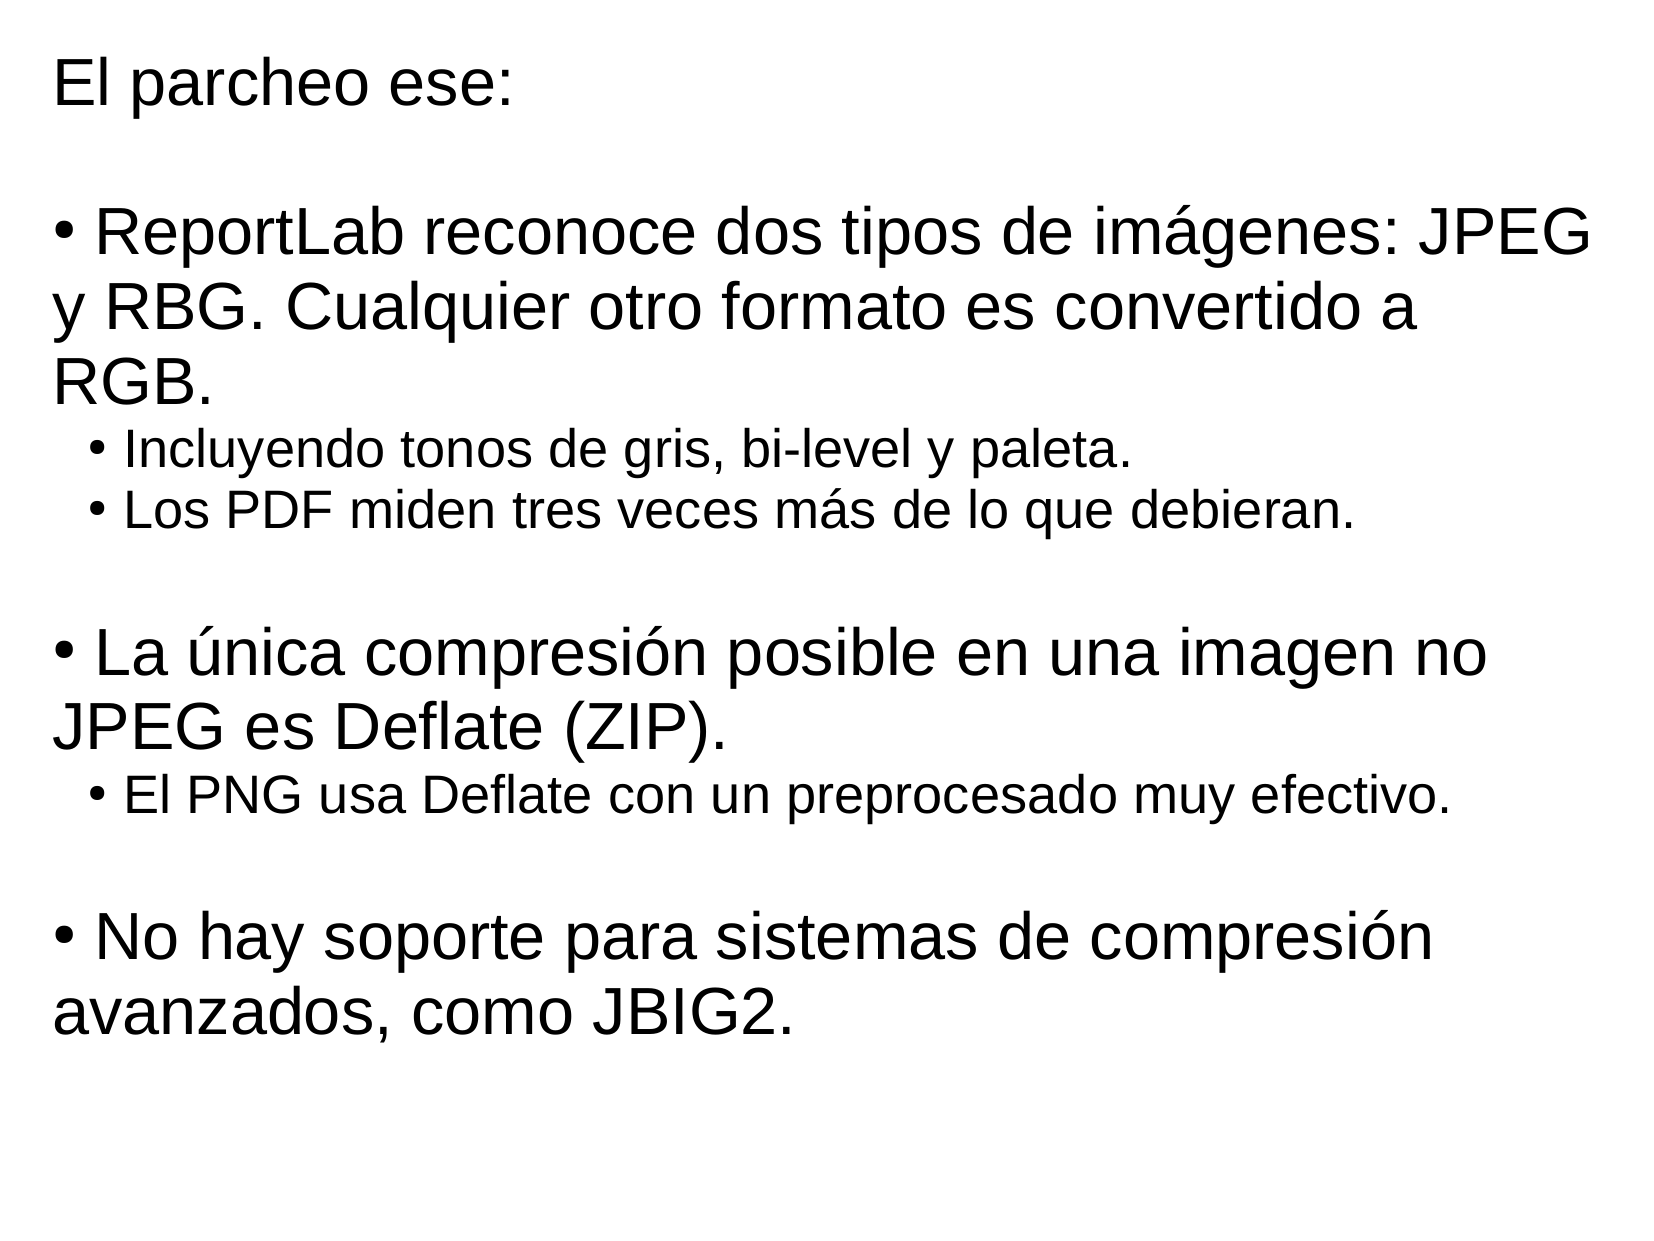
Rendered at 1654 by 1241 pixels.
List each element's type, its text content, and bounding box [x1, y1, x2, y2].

text_box El parcheo ese: ReportLab reconoce dos tipos de imágenes: JPEG y RBG. Cualquier otro formato es convertido a RGB. Incluyendo tonos de gris, bi-level y paleta. Los PDF miden tres veces más de lo que debieran. La única compresión posible en una imagen no JPEG es Deflate (ZIP). El PNG usa Deflate con un preprocesado muy efectivo. No hay soporte para sistemas de compresión avanzados, como JBIG2. [37, 37, 1613, 1125]
